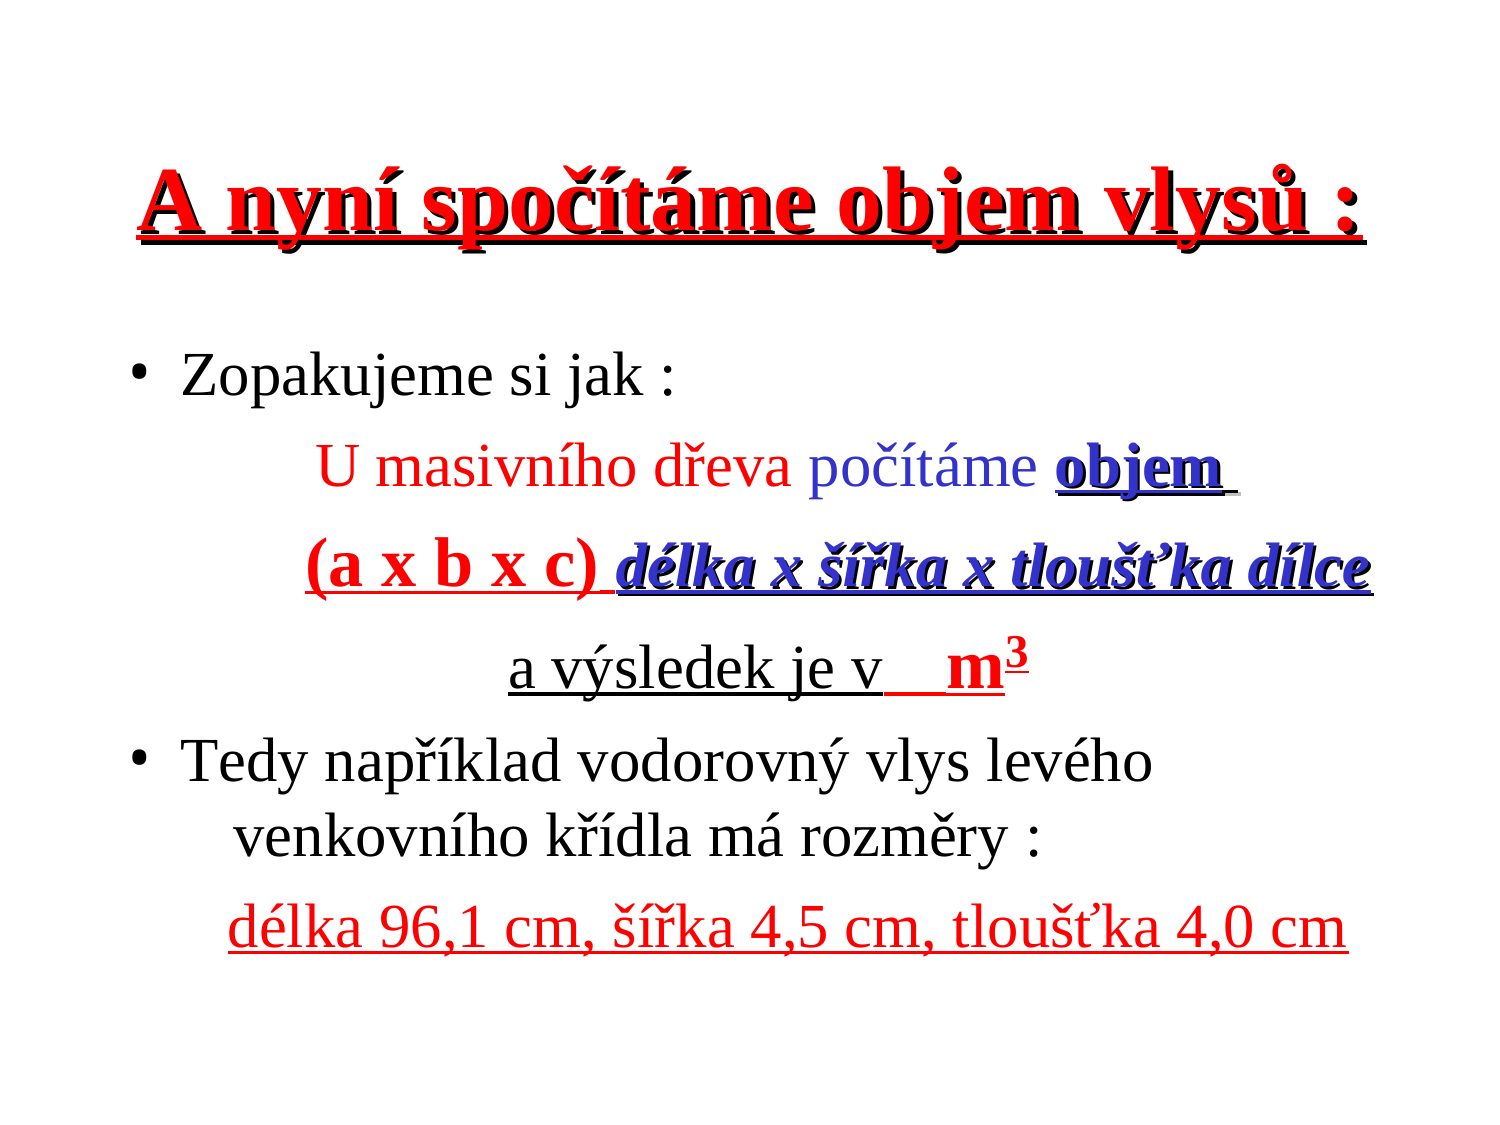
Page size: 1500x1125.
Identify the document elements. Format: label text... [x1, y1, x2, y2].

list Zopakujeme si jak : U masivního dřeva počítáme objem (a x b x c) délka x šířka x tloušťka dílce a výsledek je v m3 Tedy například vodorovný vlys levého venkovního křídla má rozměry : délka 96,1 cm, šířka 4,5 cm, tloušťka 4,0 cm [112, 324, 1388, 1075]
title A nyní spočítáme objem vlysů : [112, 99, 1388, 288]
